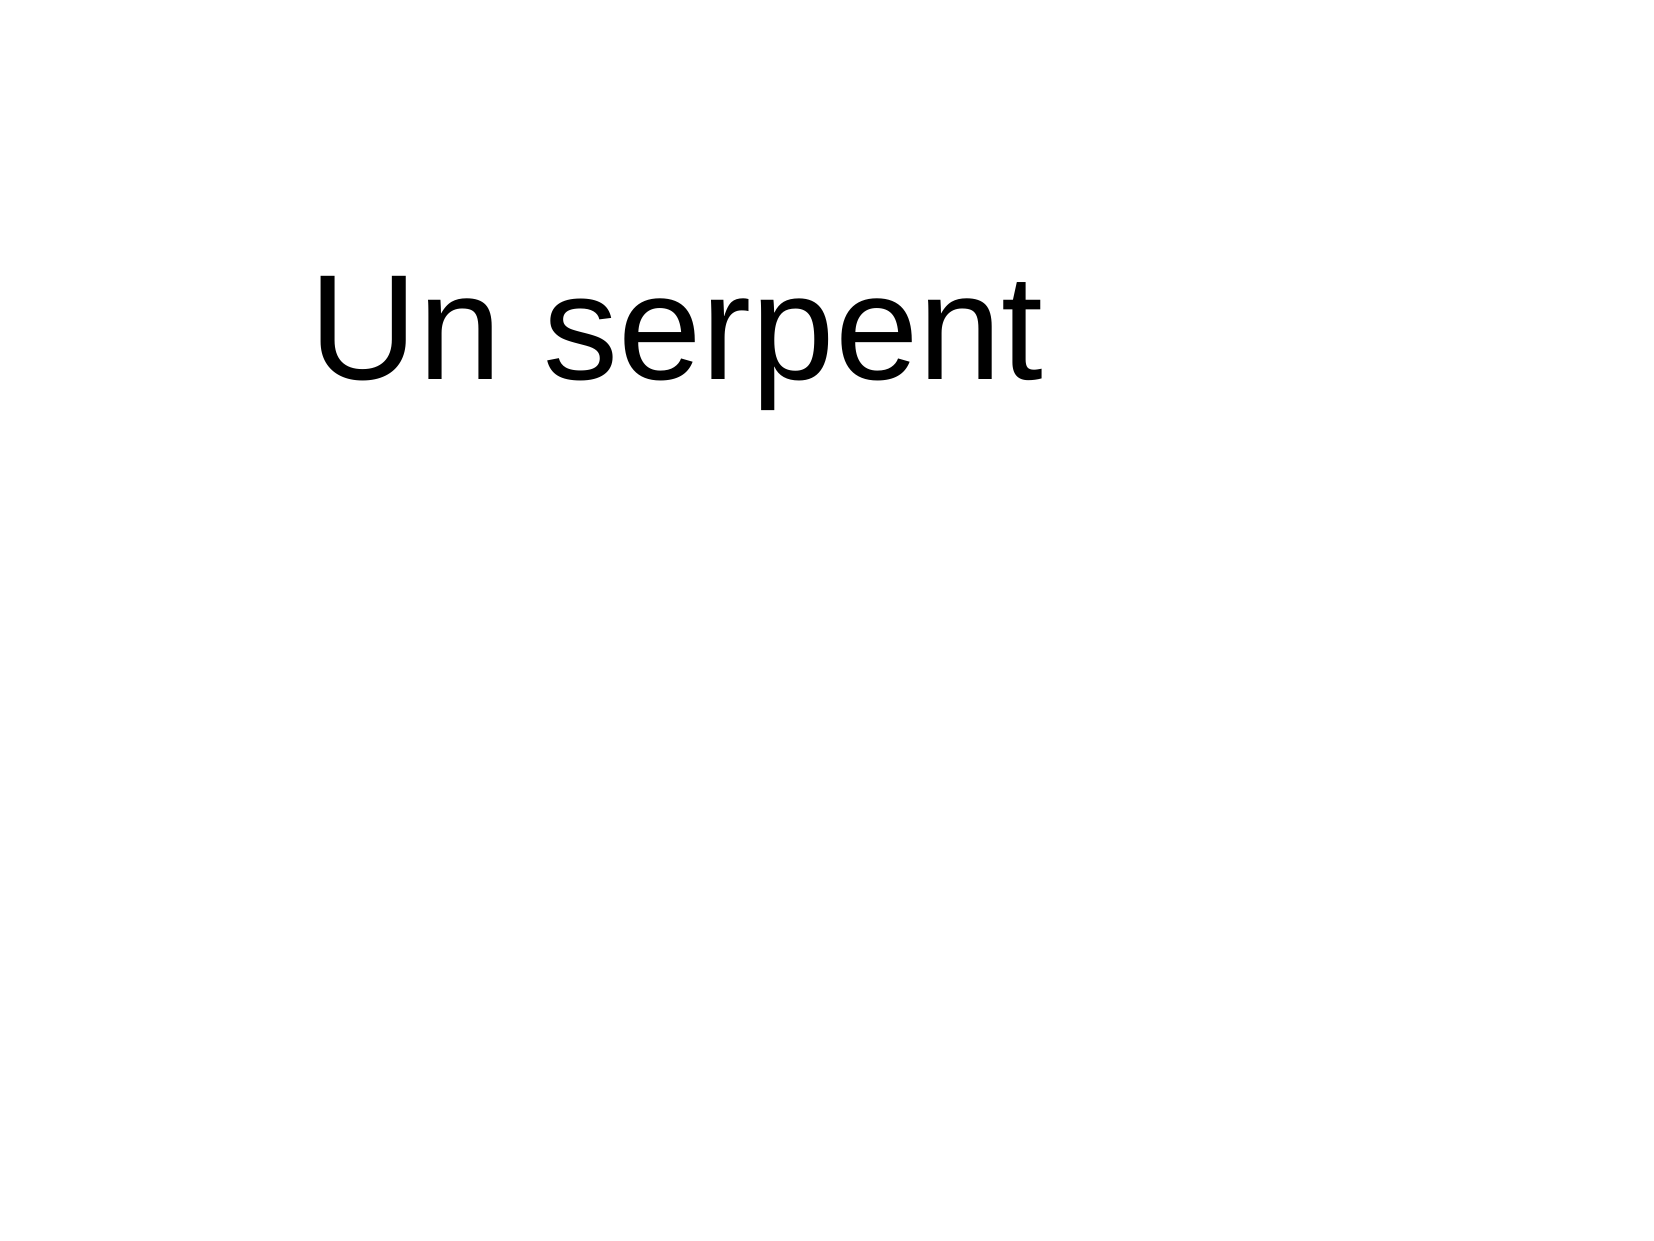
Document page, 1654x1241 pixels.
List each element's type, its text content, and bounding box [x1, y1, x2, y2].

text_box Un serpent [295, 236, 1359, 419]
